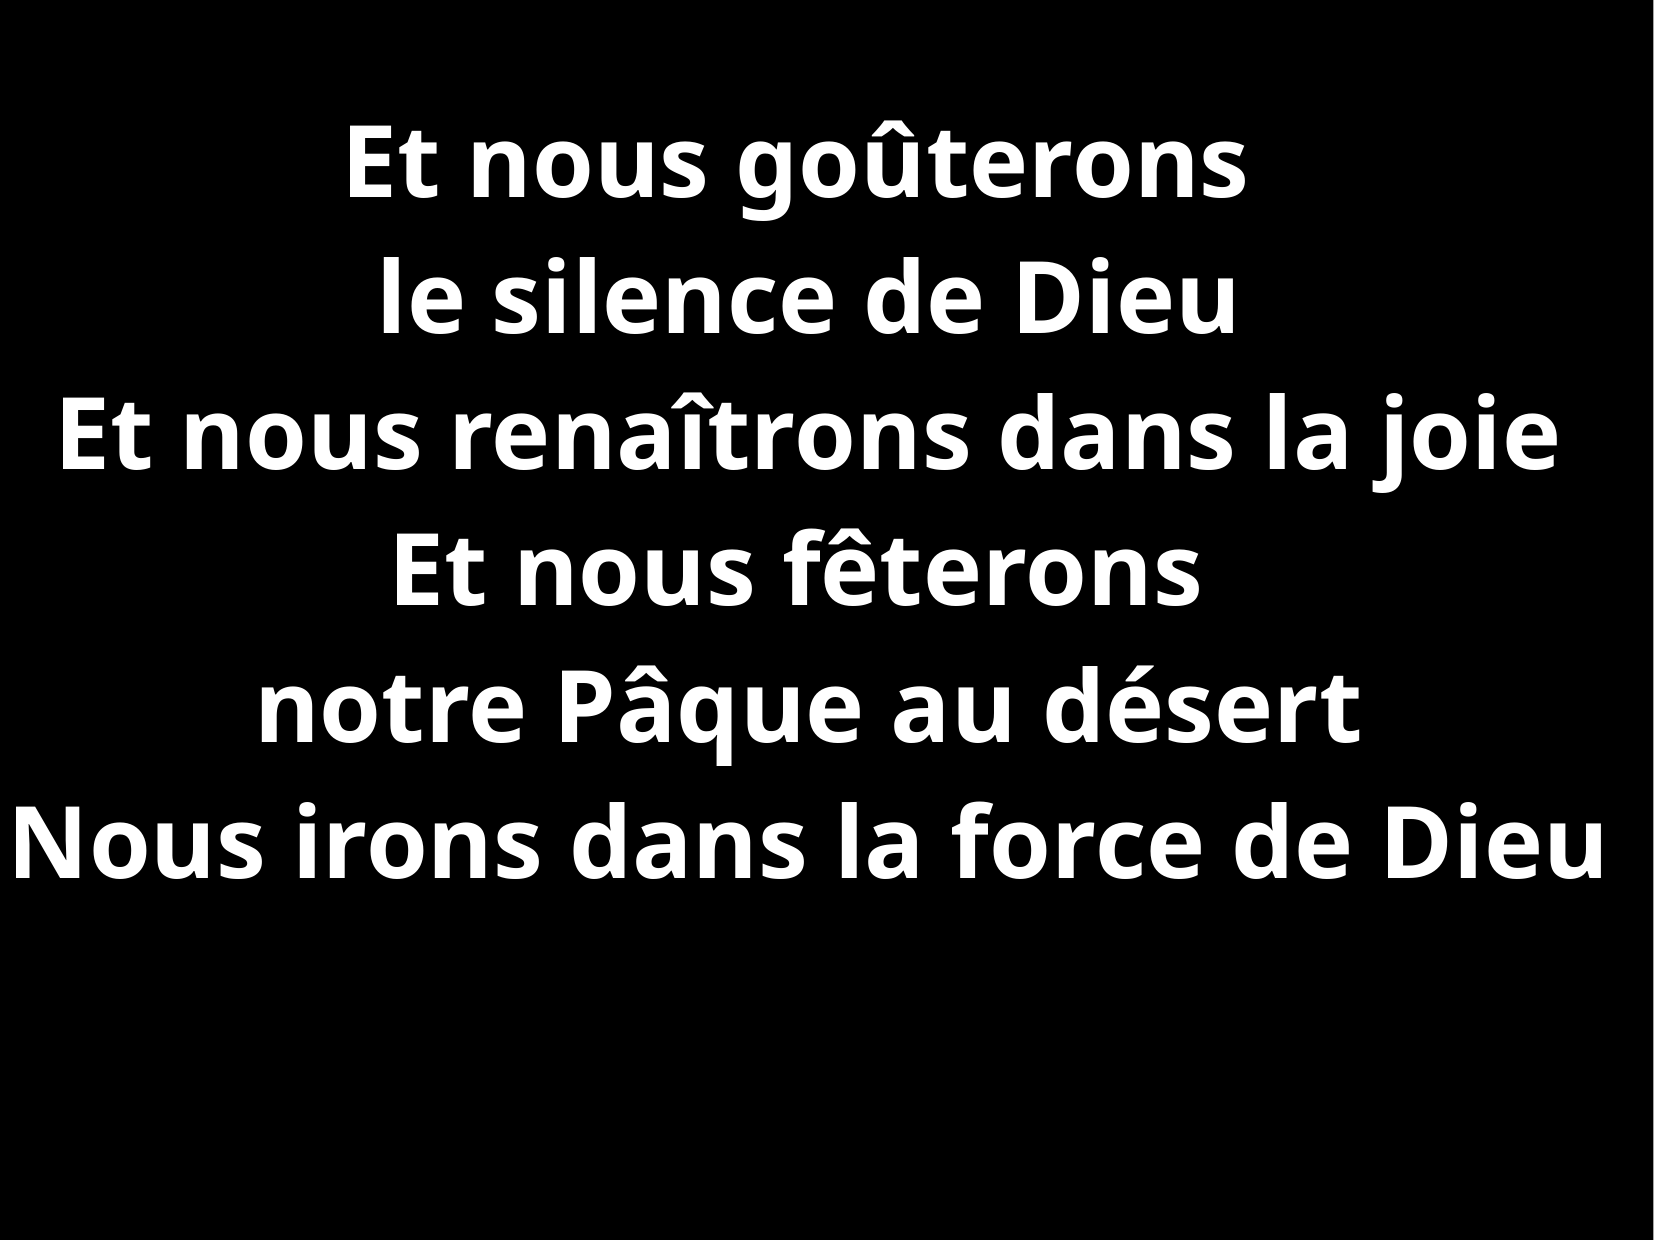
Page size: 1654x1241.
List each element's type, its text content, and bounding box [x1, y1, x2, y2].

text_box Et nous goûterons le silence de Dieu Et nous renaîtrons dans la joie Et nous fêterons notre Pâque au désert Nous irons dans la force de Dieu [0, 82, 1642, 1241]
